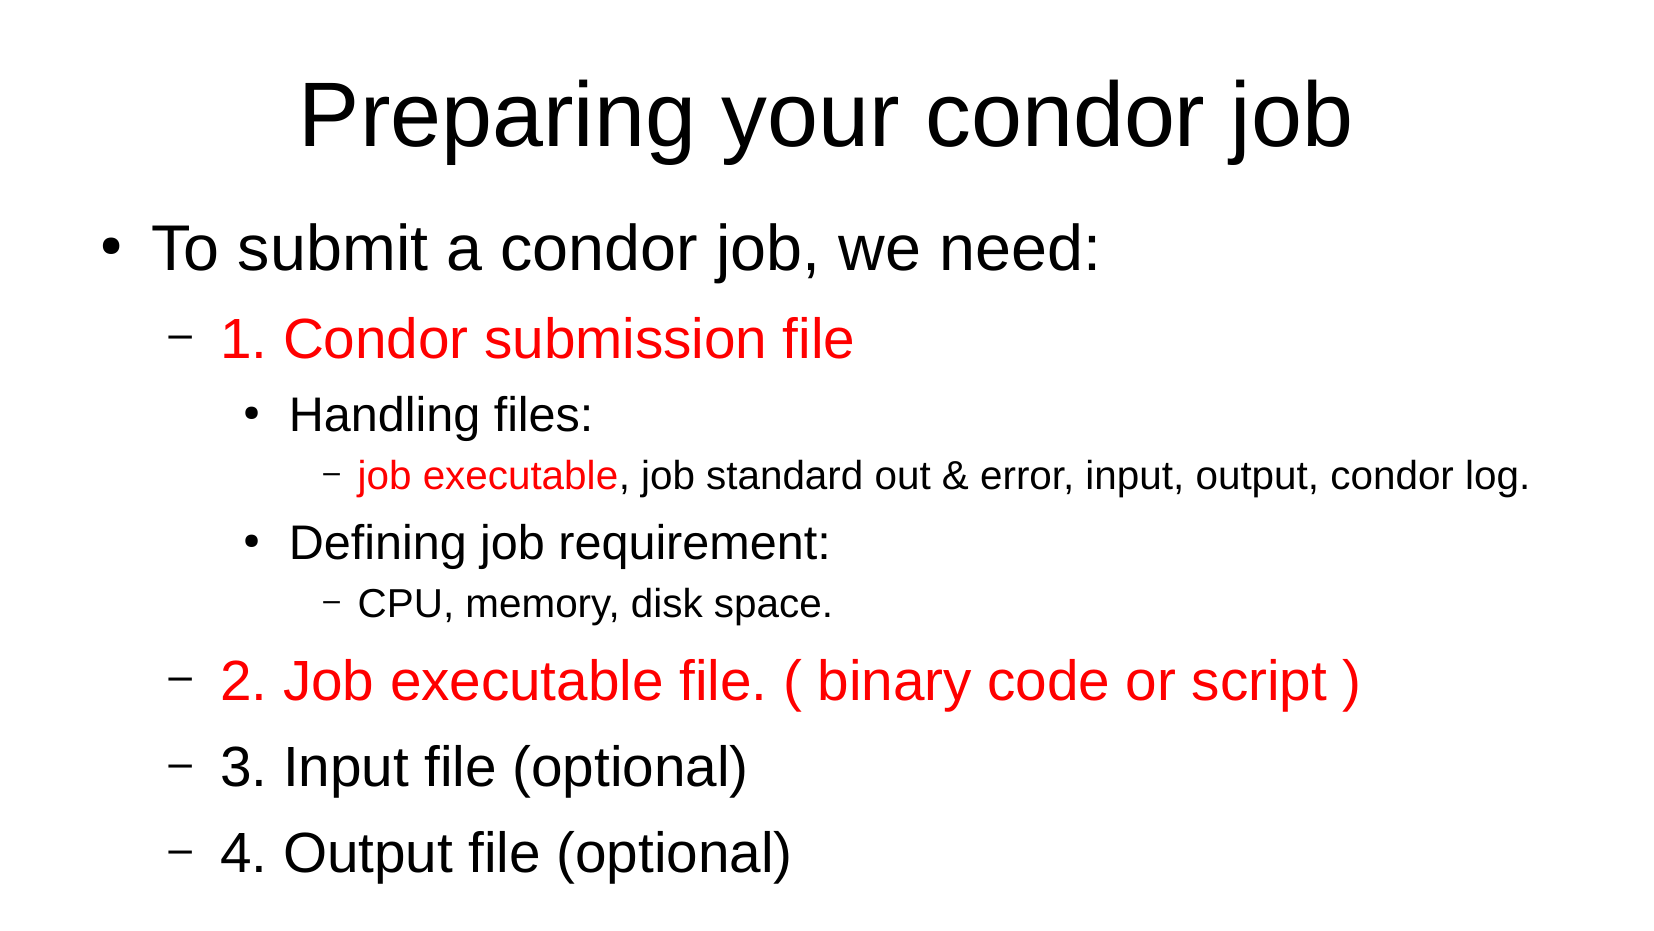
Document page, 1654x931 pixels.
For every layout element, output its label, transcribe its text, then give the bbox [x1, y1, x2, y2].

title Preparing your condor job [82, 37, 1571, 193]
list To submit a condor job, we need: 1. Condor submission file Handling files: job executable, job standard out & error, input, output, condor log. Defining job requirement: CPU, memory, disk space. 2. Job executable file. ( binary code or script ) 3. Input file (optional) 4. Output file (optional) [82, 211, 1571, 895]
